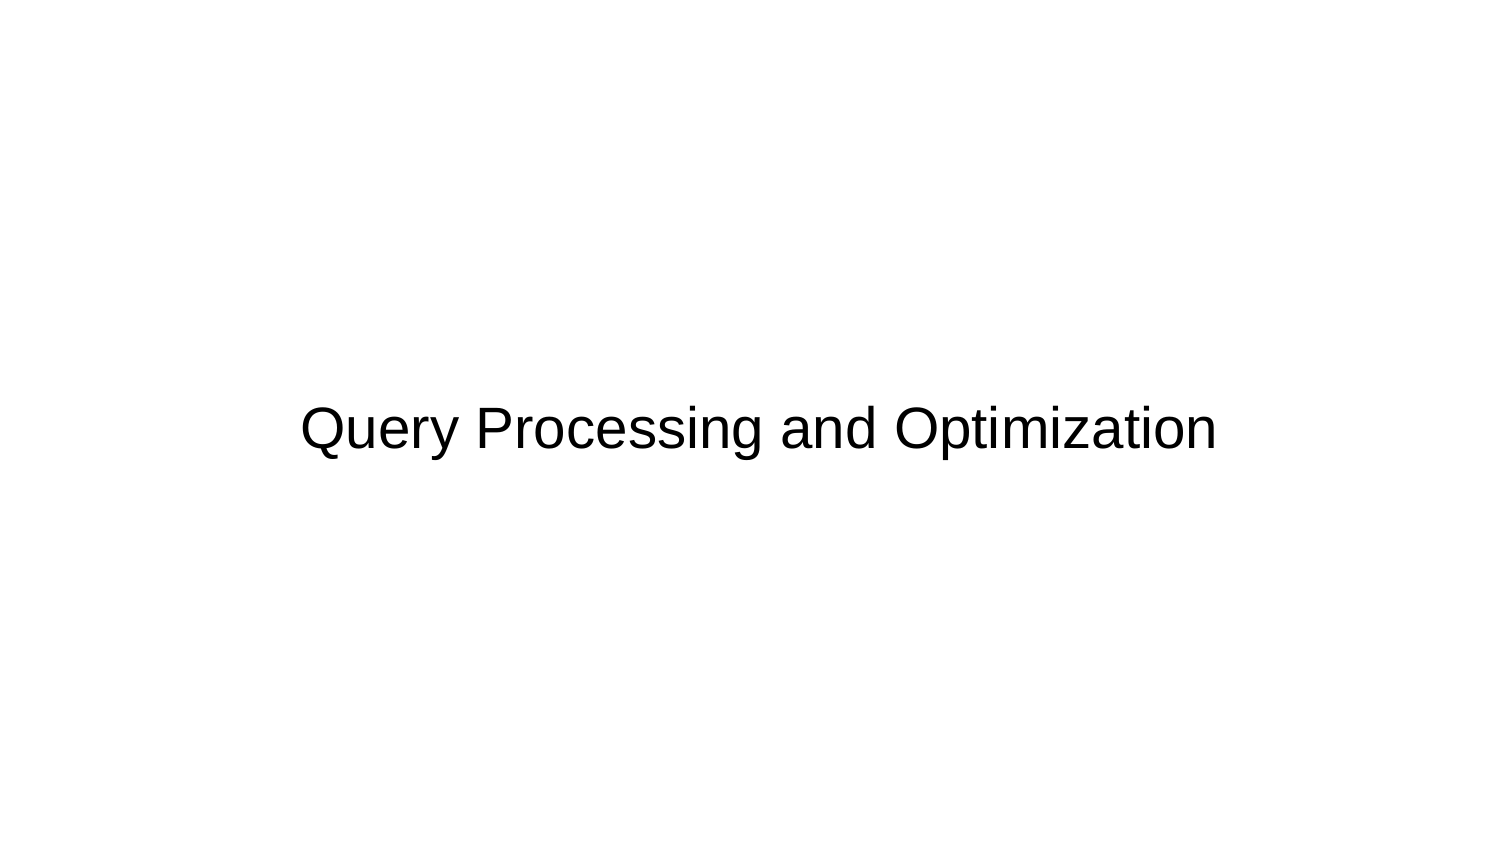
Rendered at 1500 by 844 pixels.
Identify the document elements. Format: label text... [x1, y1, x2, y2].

title Query Processing and Optimization [61, 374, 1459, 469]
